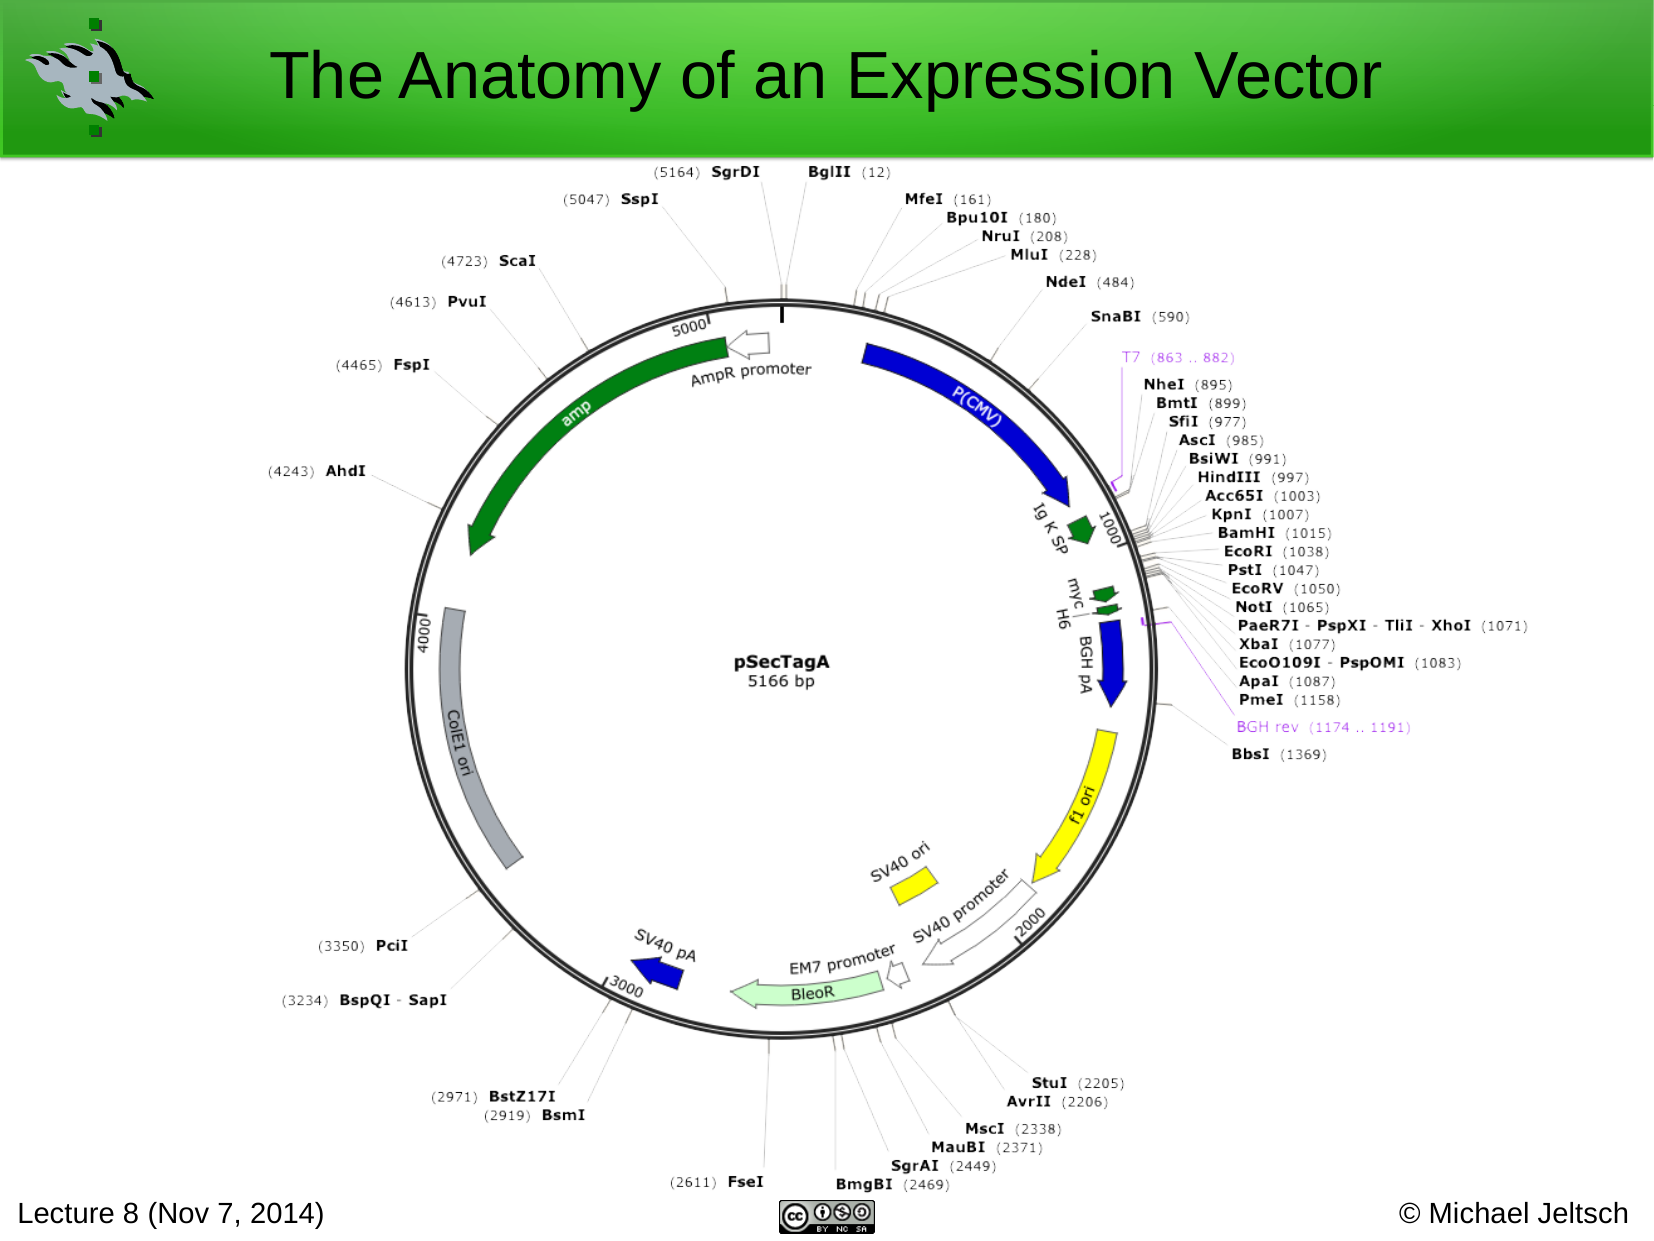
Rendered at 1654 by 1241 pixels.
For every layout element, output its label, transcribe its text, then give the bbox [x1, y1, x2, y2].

title The Anatomy of an Expression Vector [206, 30, 1448, 121]
picture [250, 124, 1548, 1234]
